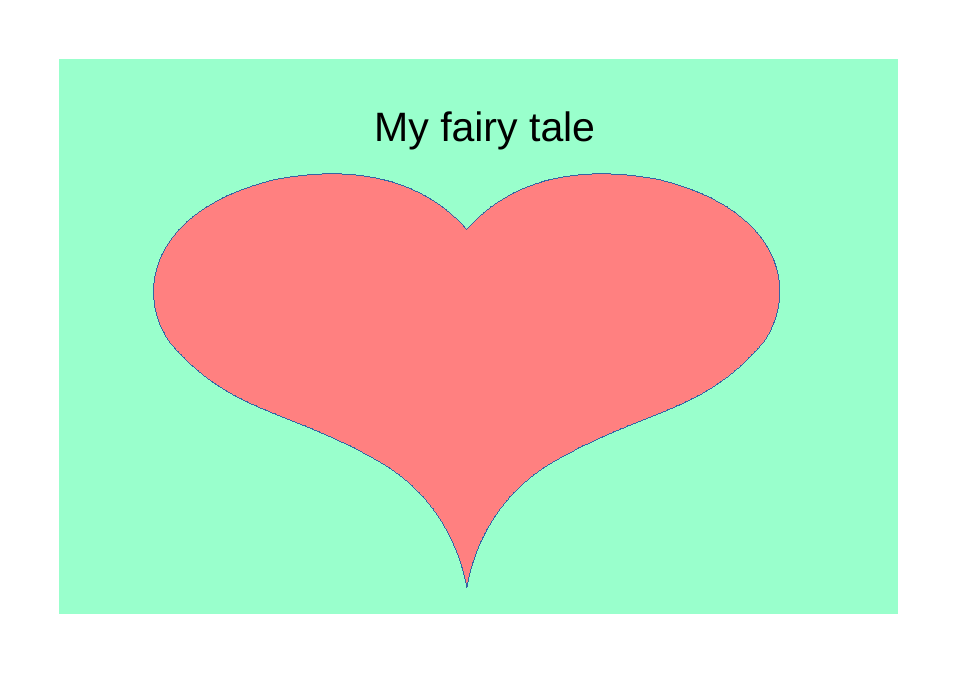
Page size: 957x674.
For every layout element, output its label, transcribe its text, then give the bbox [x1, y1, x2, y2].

title My fairy tale [107, 81, 863, 174]
text_box [153, 173, 780, 588]
